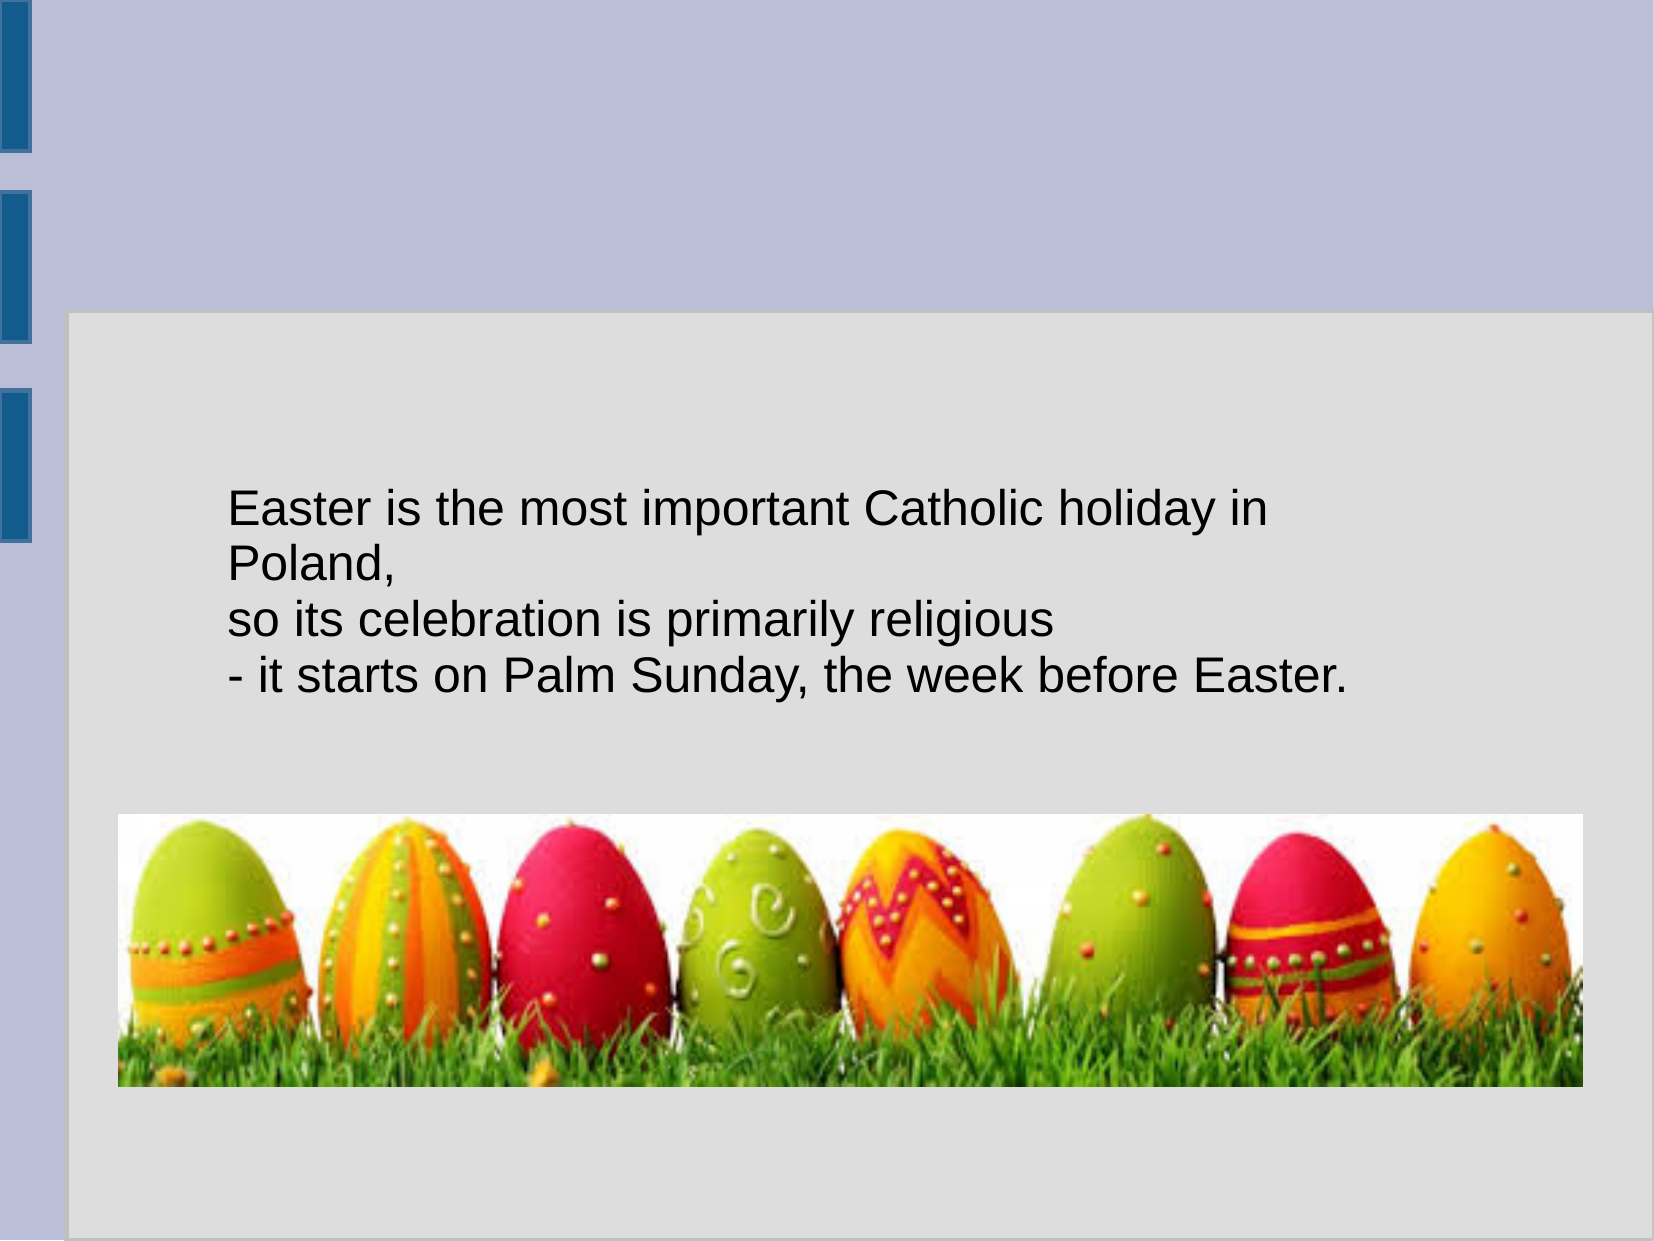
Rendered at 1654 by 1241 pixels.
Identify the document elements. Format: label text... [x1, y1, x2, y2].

picture [118, 814, 1583, 1087]
text_box Easter is the most important Catholic holiday in Poland, so its celebration is primarily religious - it starts on Palm Sunday, the week before Easter. [212, 472, 1430, 733]
